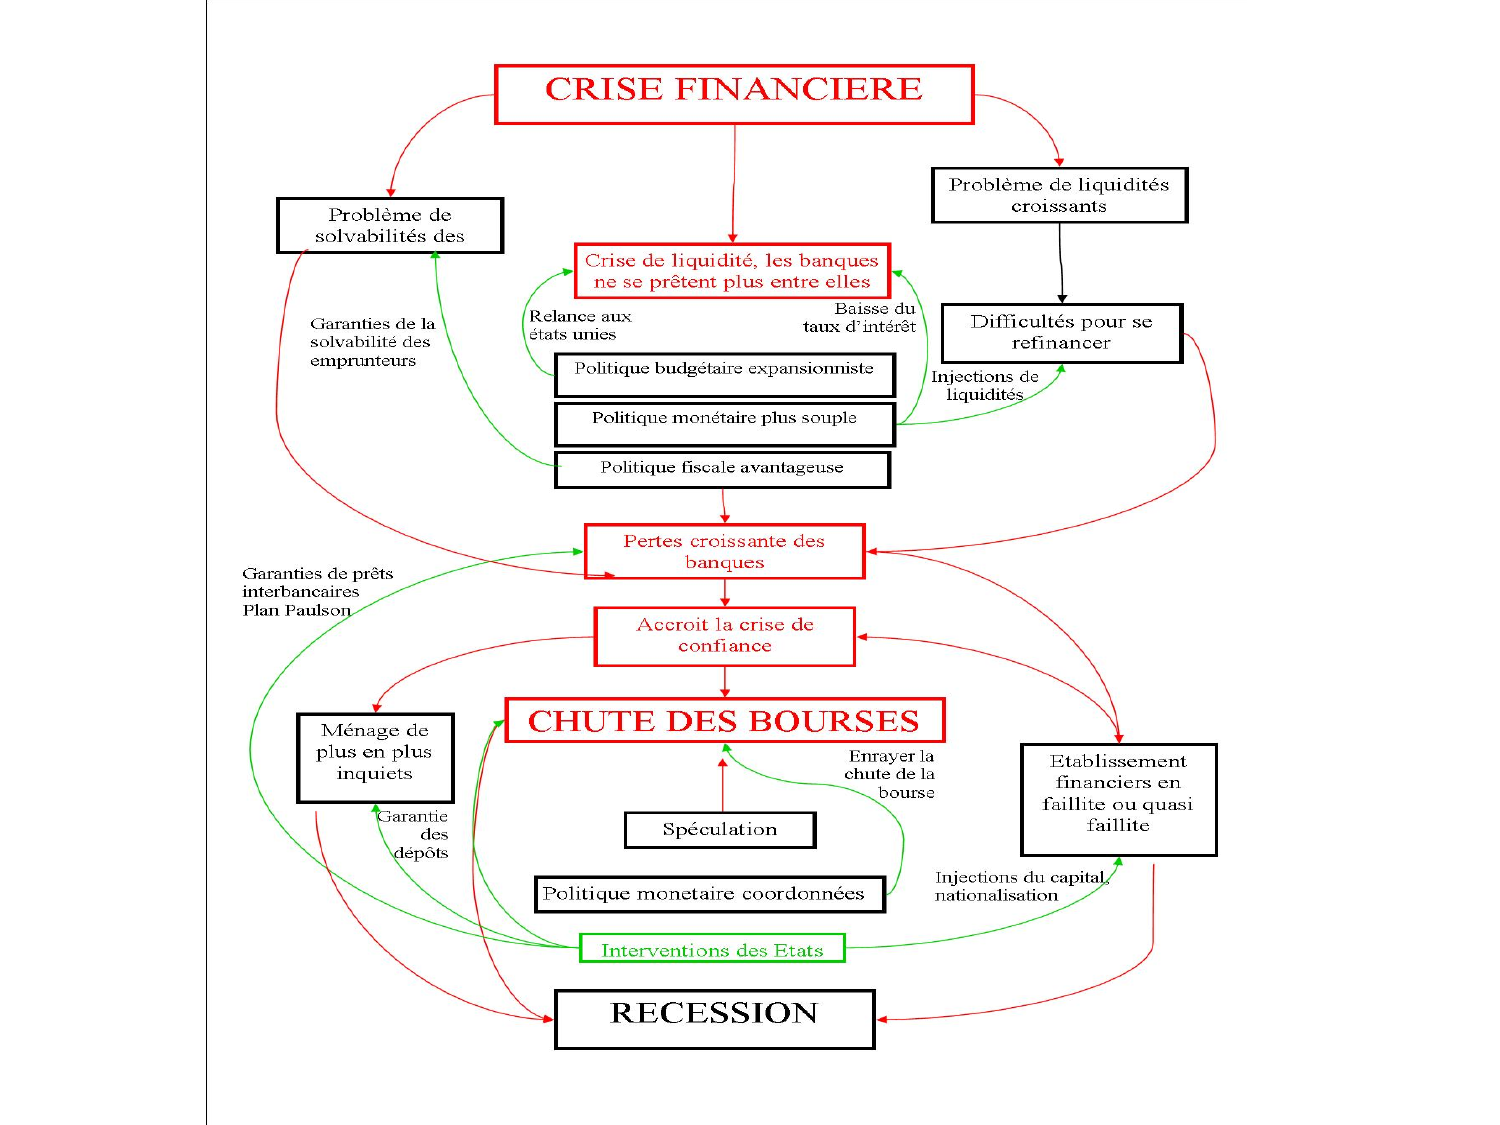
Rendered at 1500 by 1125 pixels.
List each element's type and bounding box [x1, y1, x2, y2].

picture [206, 0, 1247, 1125]
